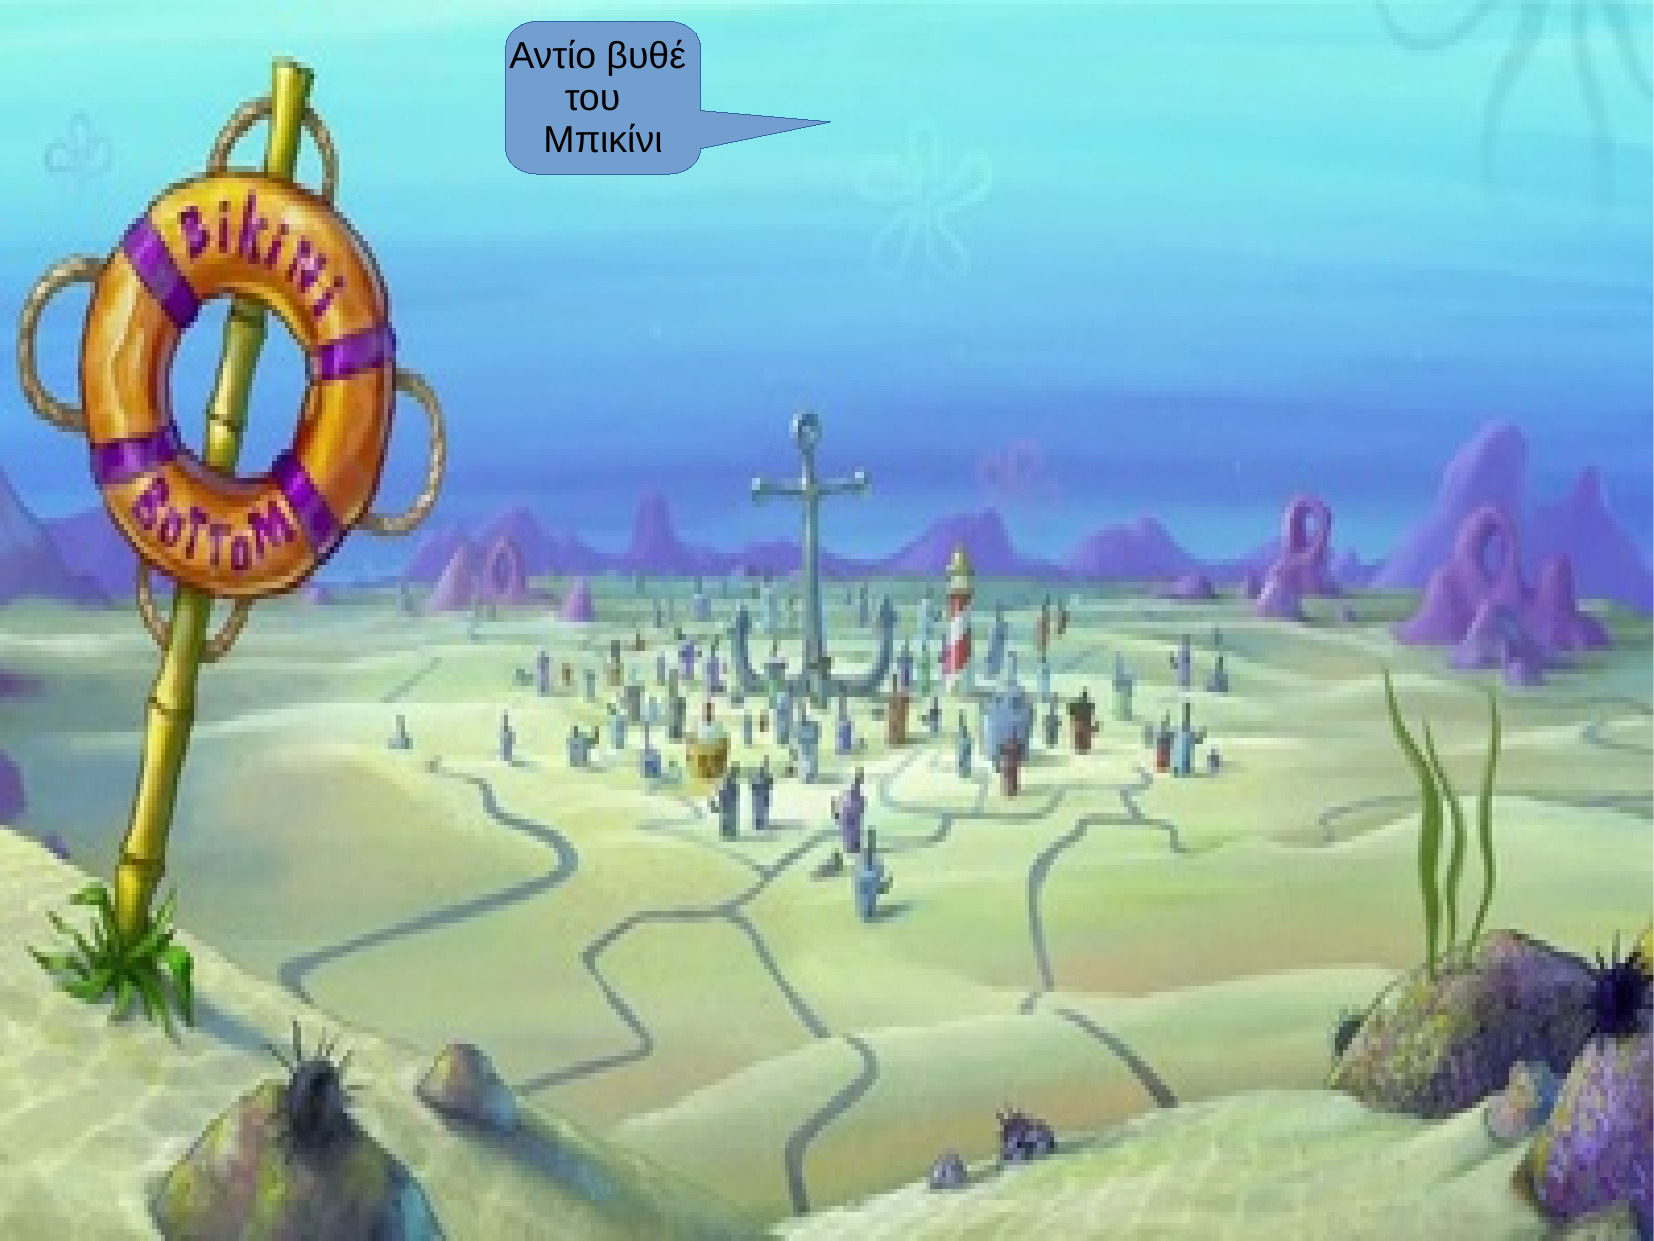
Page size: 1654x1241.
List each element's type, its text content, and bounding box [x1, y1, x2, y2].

picture [0, 0, 1654, 1241]
text_box Αντίο βυθέ του Μπικίνι [505, 21, 831, 175]
